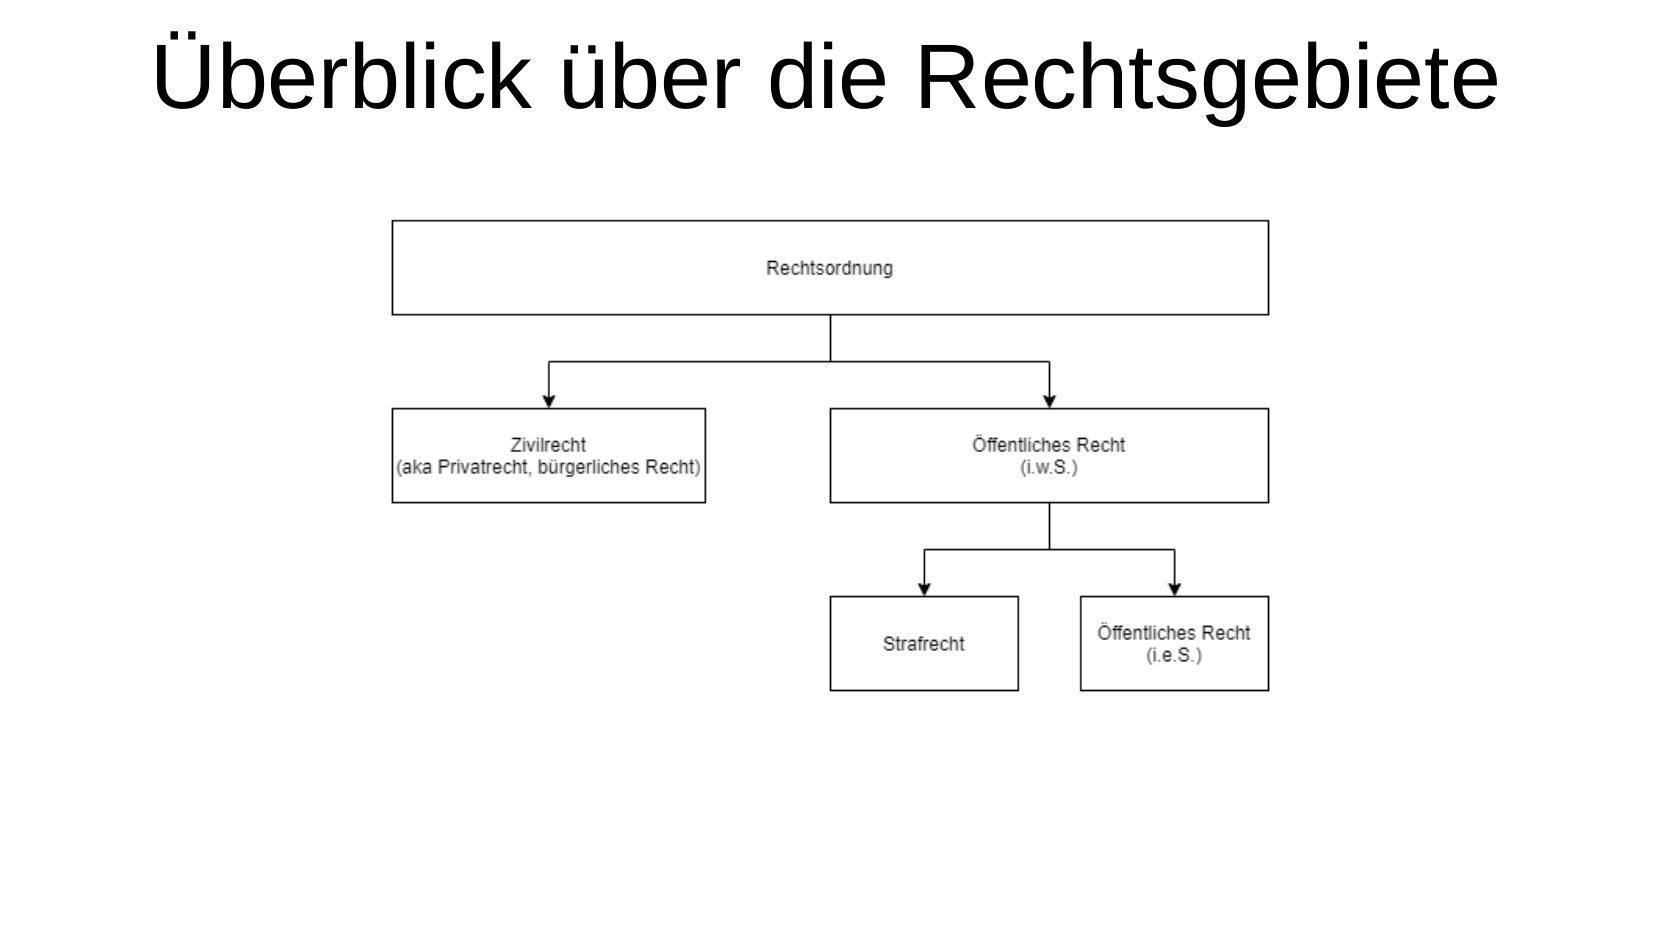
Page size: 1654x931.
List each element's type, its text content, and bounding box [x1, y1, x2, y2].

title Überblick über die Rechtsgebiete [82, 23, 1571, 130]
picture [381, 214, 1279, 701]
